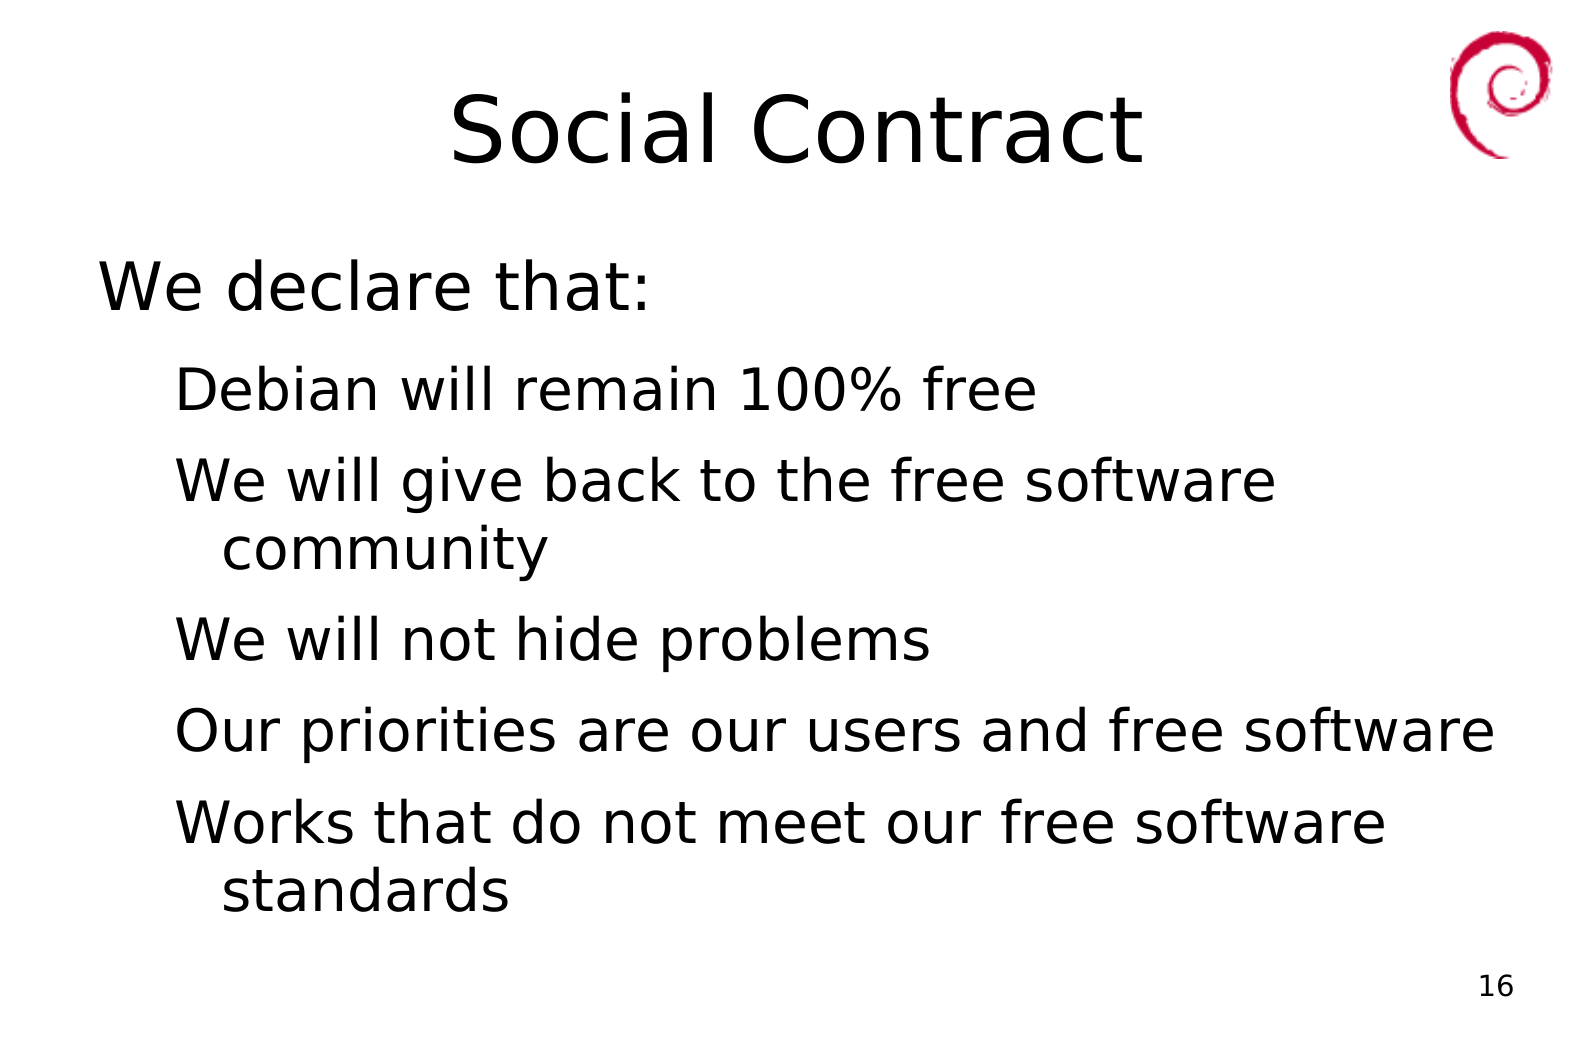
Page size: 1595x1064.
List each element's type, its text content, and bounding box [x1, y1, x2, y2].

picture [1450, 31, 1555, 159]
title Social Contract [79, 49, 1515, 213]
list We declare that: Debian will remain 100% free We will give back to the free software community We will not hide problems Our priorities are our users and free software Works that do not meet our free software standards [79, 248, 1515, 993]
